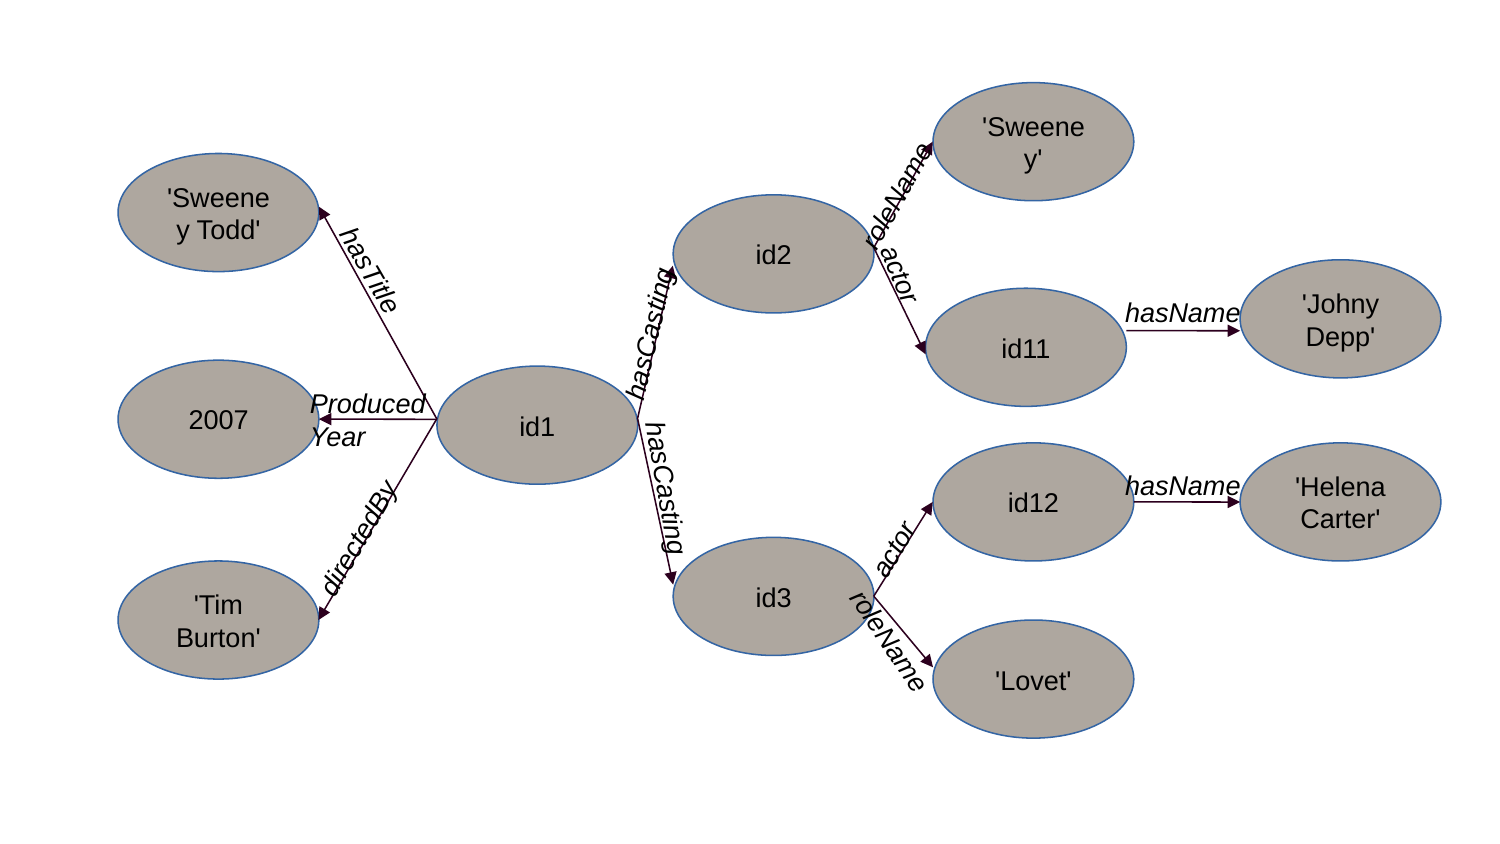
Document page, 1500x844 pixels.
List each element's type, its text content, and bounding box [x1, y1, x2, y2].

text_box hasCasting [630, 402, 712, 609]
text_box 2007 [118, 360, 295, 479]
text_box id1 [453, 366, 635, 485]
text_box 'Sweeney Todd' [118, 153, 319, 272]
text_box 'Tim Burton' [118, 560, 319, 680]
text_box RDF – Graph based data model [51, 72, 1449, 167]
text_box 'Johny Depp' [1243, 259, 1441, 378]
text_box hasTitle [320, 204, 444, 372]
text_box id2 [684, 194, 872, 313]
text_box hasName [1110, 288, 1264, 335]
text_box 'Helena Carter' [1240, 442, 1441, 561]
text_box roleName [830, 578, 962, 730]
text_box directedBy [297, 458, 430, 617]
text_box Produced Year [295, 379, 461, 458]
text_box 'Sweeney' [940, 82, 1134, 201]
text_box id12 [935, 442, 1134, 561]
text_box id3 [675, 537, 856, 656]
text_box hasName [1110, 460, 1264, 508]
text_box id11 [926, 288, 1127, 407]
text_box hasCasting [606, 212, 698, 415]
text_box roleName [839, 103, 961, 267]
text_box actor [862, 223, 952, 351]
text_box actor [849, 473, 949, 599]
text_box 'Lovet' [936, 620, 1134, 739]
